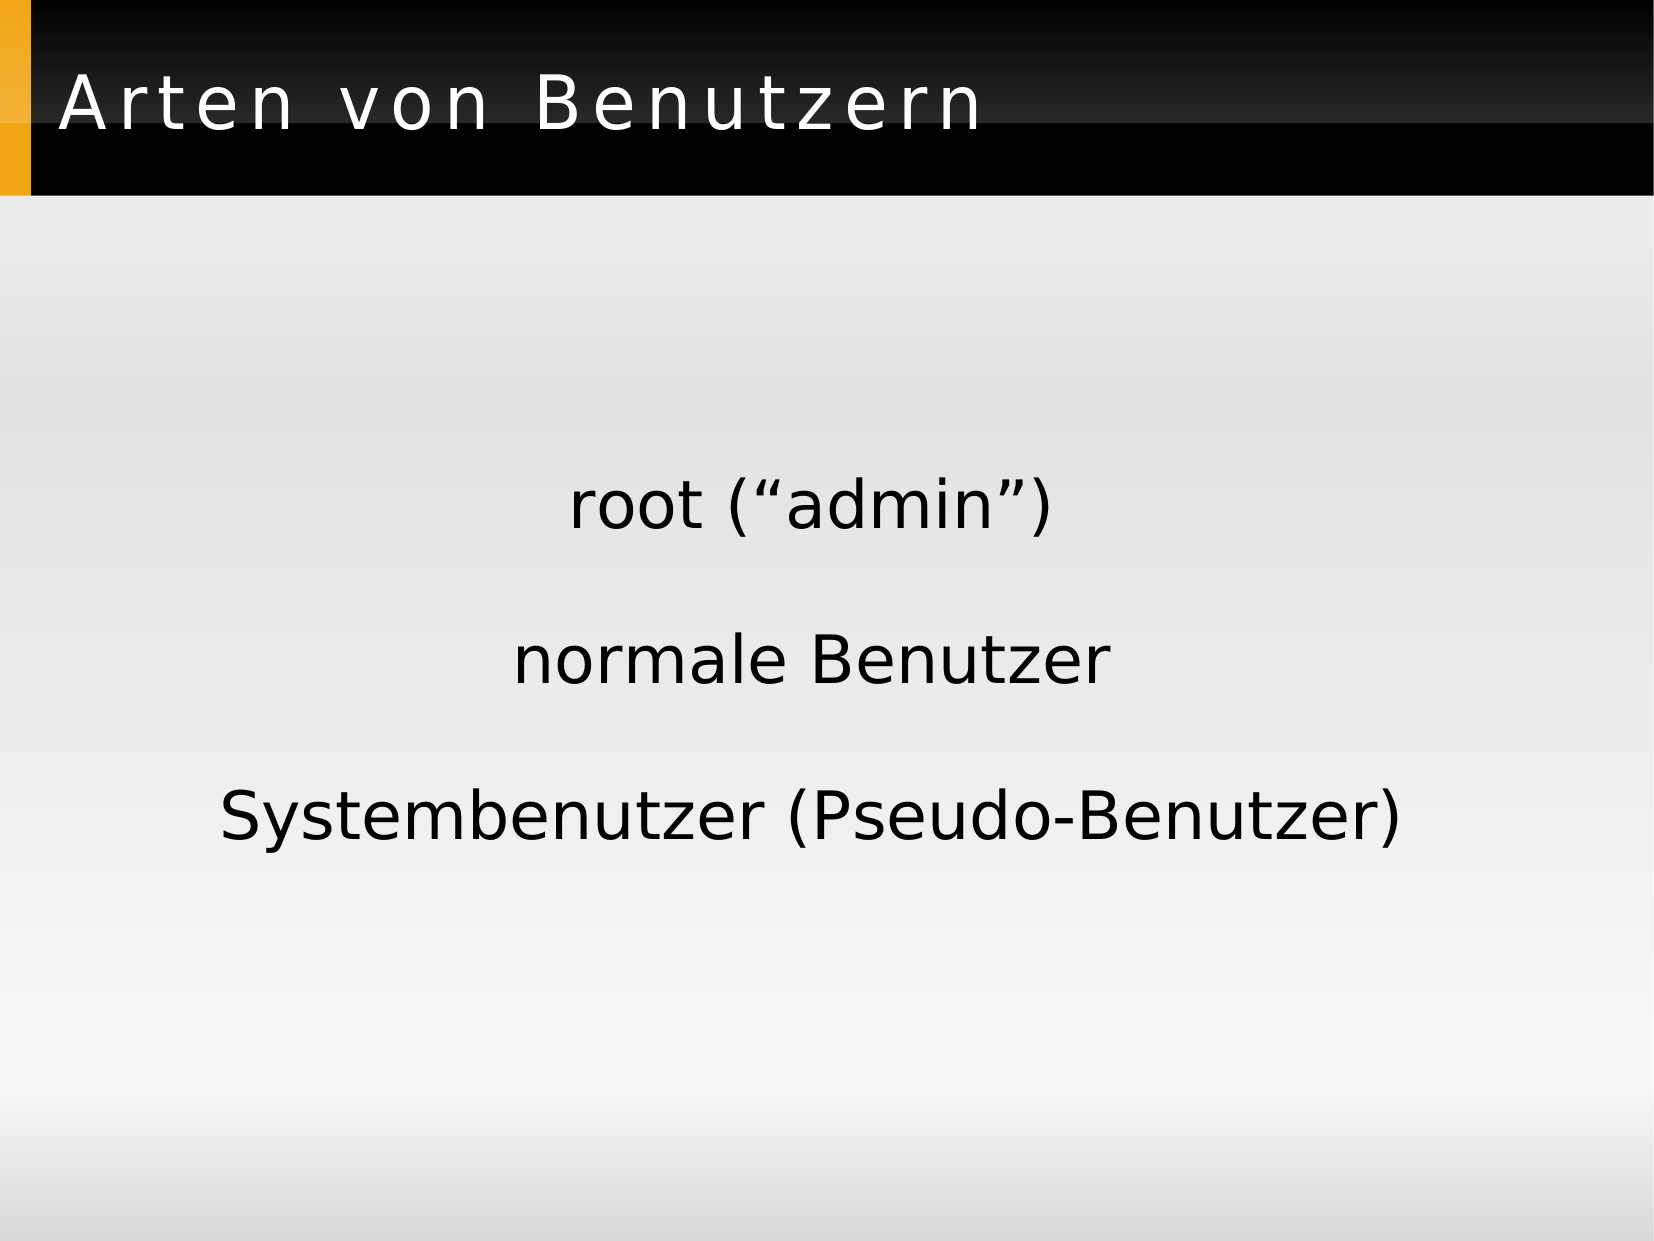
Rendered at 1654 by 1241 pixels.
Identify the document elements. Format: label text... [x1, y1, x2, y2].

subtitle root (“admin”) normale Benutzer Systembenutzer (Pseudo-Benutzer) [177, 290, 1447, 1109]
picture [0, 0, 1654, 1241]
title Arten von Benutzern [59, 29, 1625, 178]
